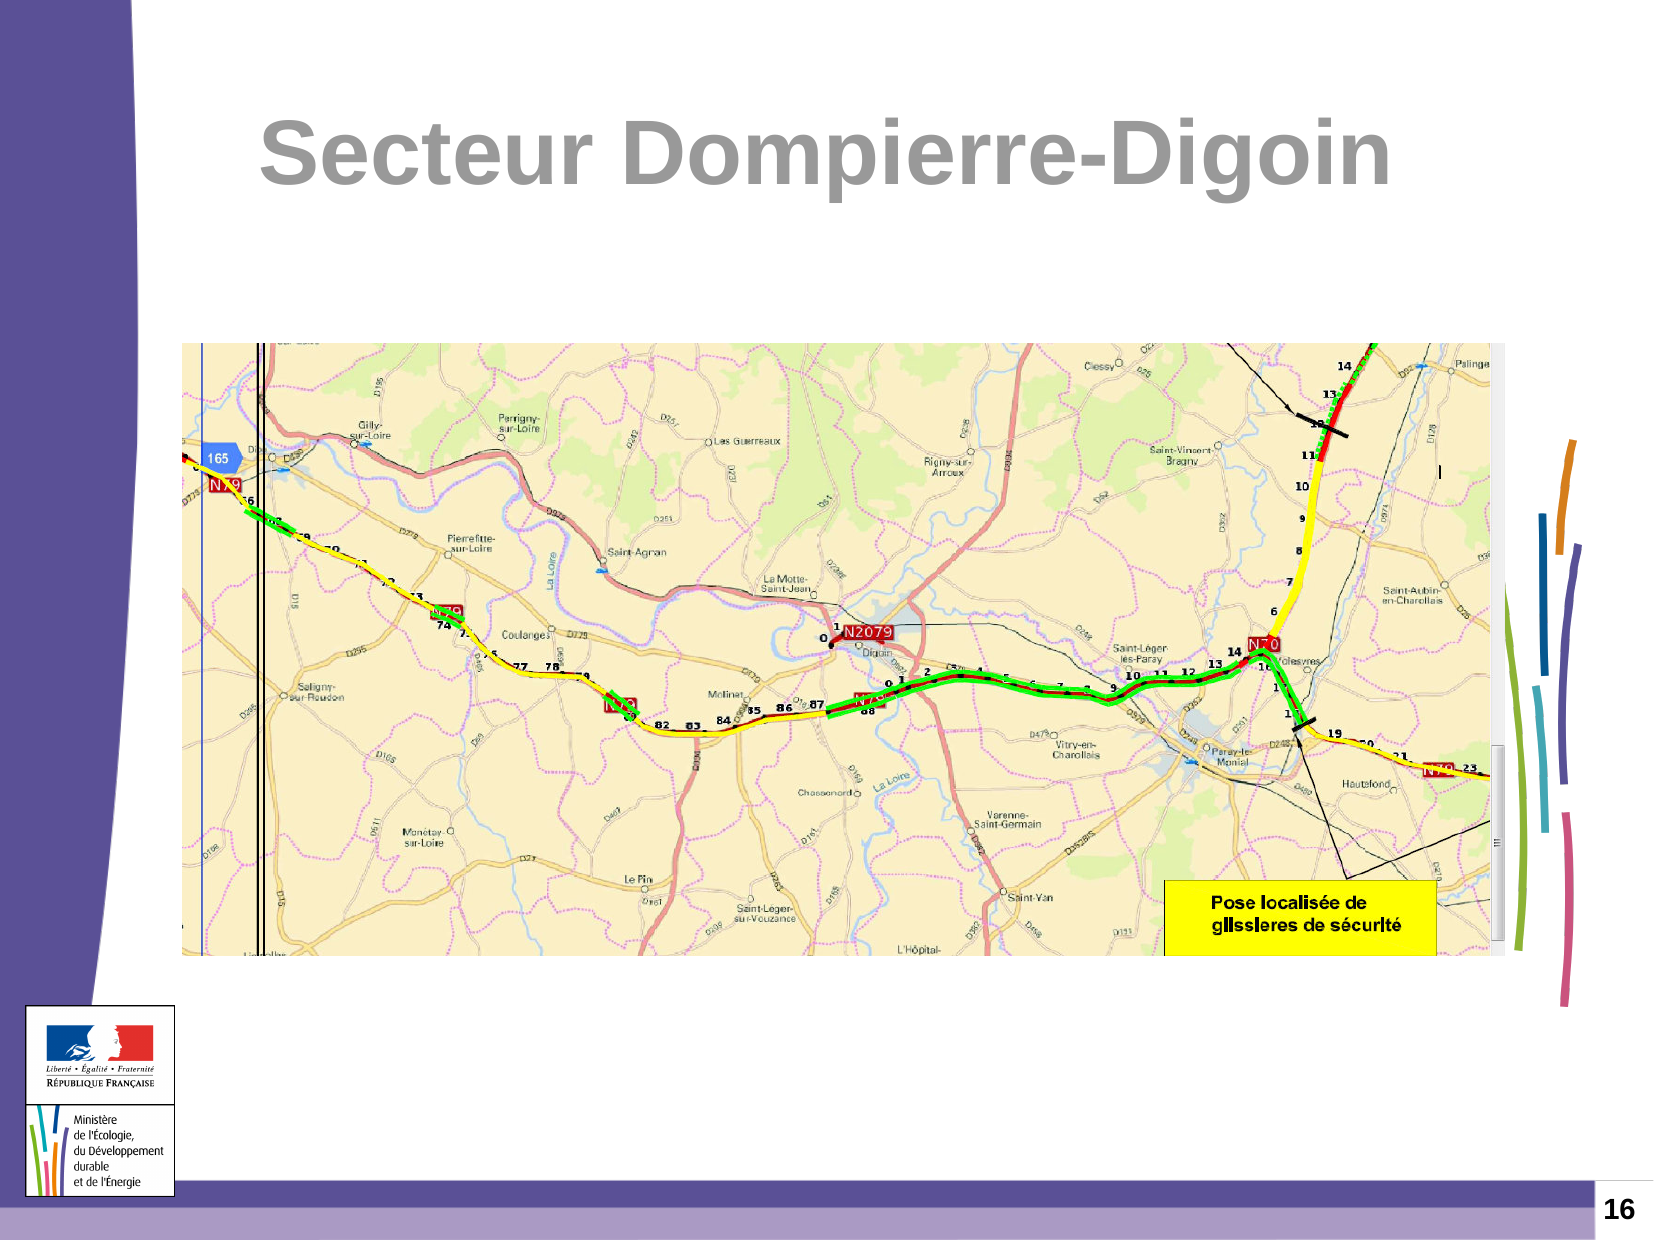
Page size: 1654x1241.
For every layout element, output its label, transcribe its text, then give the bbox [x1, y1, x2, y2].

picture [0, 0, 1654, 1240]
title Secteur Dompierre-Digoin [82, 49, 1571, 257]
